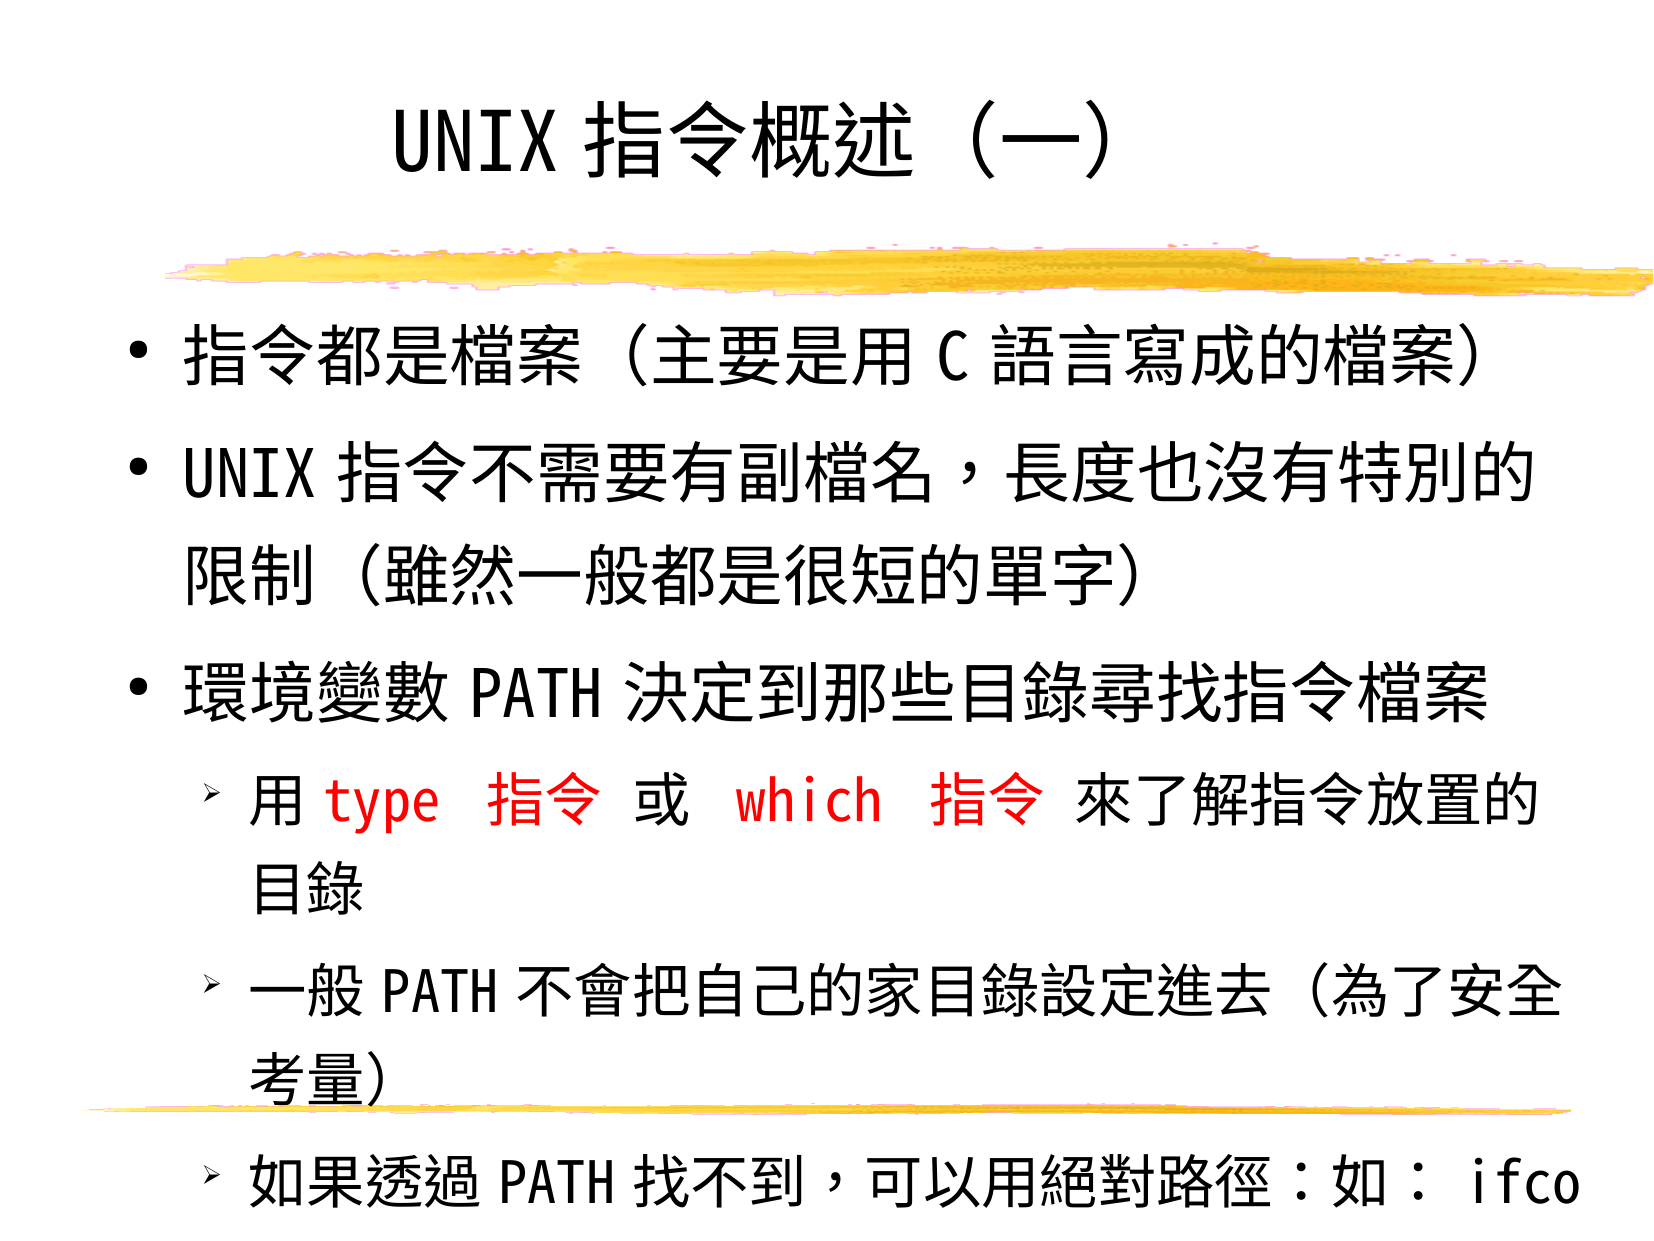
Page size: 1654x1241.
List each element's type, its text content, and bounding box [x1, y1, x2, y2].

picture [82, 1102, 1571, 1117]
list 指令都是檔案（主要是用C語言寫成的檔案） UNIX指令不需要有副檔名，長度也沒有特別的限制（雖然一般都是很短的單字） 環境變數PATH決定到那些目錄尋找指令檔案 用type 指令 或 which 指令 來了解指令放置的目錄 一般PATH不會把自己的家目錄設定進去（為了安全考量） 如果透過PATH找不到，可以用絕對路徑：如：ifconfig [126, 297, 1595, 1102]
picture [165, 237, 1654, 308]
title UNIX指令概述（一） [76, 28, 1482, 236]
